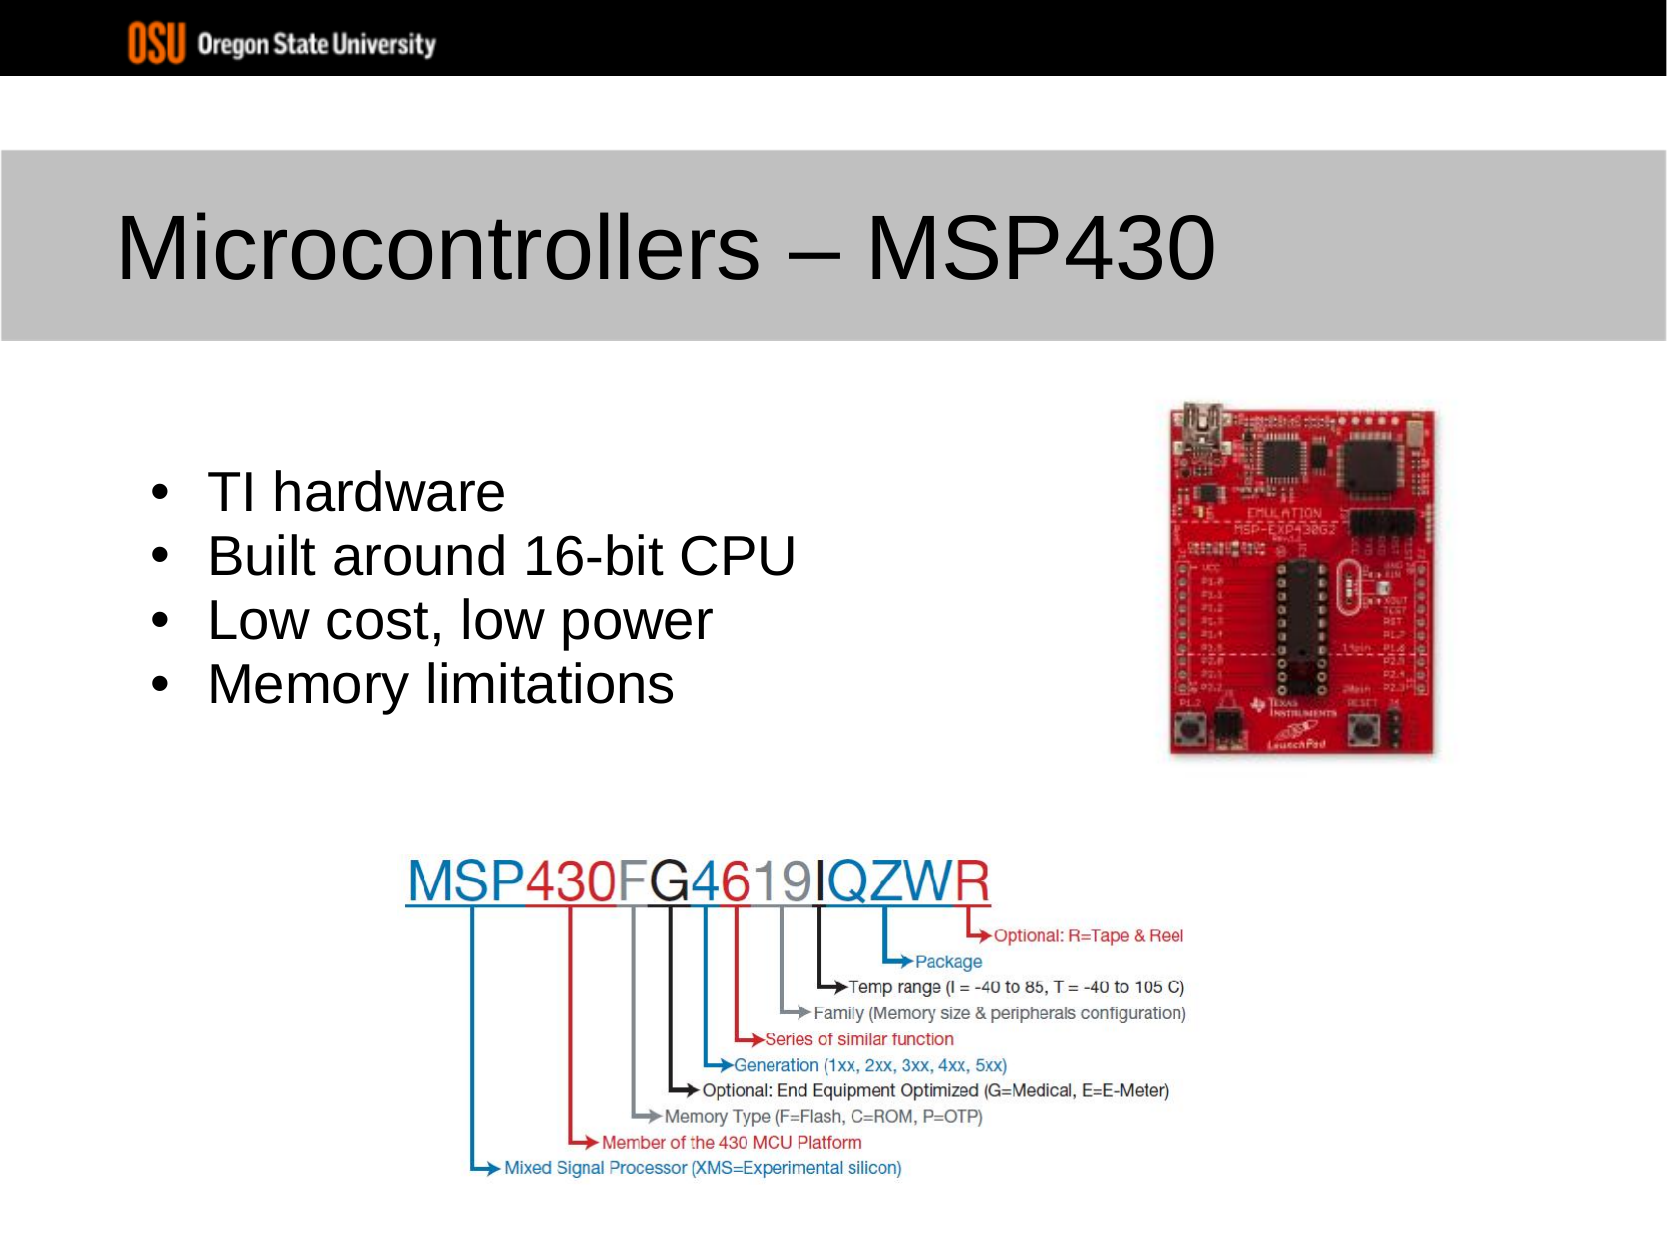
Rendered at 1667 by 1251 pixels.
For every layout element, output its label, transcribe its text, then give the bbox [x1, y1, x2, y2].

picture [0, 149, 1667, 341]
picture [0, 0, 1667, 76]
subtitle Microcontrollers – MSP430 [115, 157, 1667, 341]
picture [975, 370, 1635, 796]
text_box TI hardware Built around 16-bit CPU Low cost, low power Memory limitations [131, 460, 1005, 717]
picture [397, 854, 1201, 1185]
